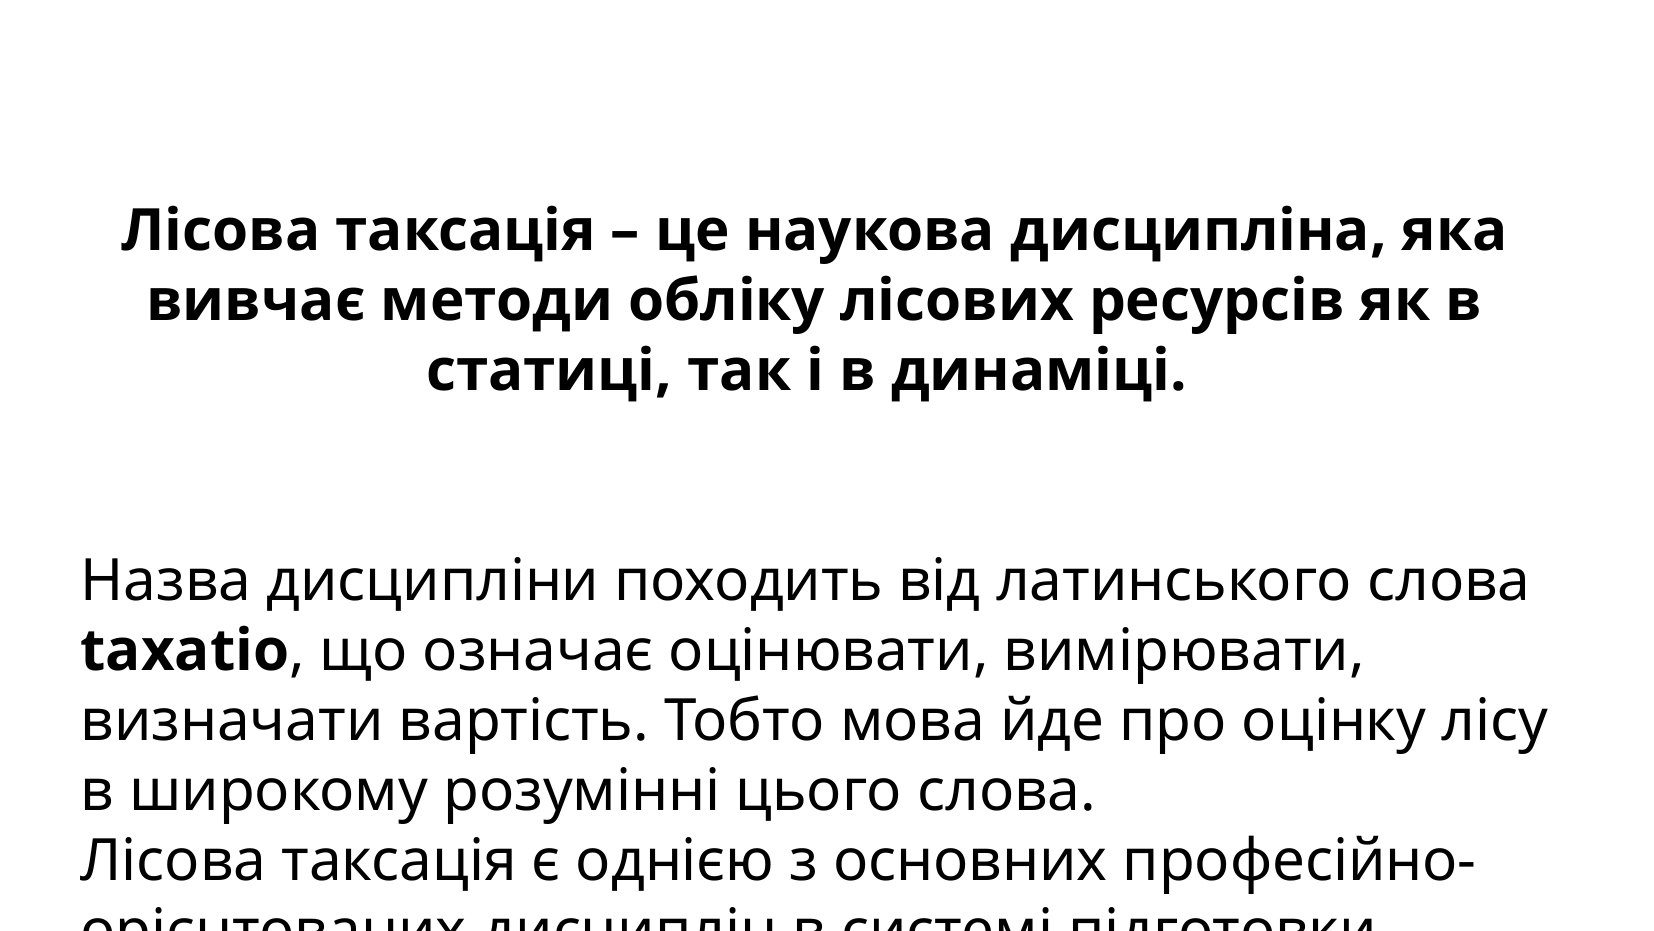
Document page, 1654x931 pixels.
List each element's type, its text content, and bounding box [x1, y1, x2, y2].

text_box Лісова таксація – це наукова дисципліна, яка вивчає методи обліку лісових ресурсів як в статиці, так і в динаміці. Назва дисципліни походить від латинського слова taxatio, що означає оцінювати, вимірювати, визначати вартість. Тобто мова йде про оцінку лісу в широкому розумінні цього слова. Лісова таксація є однією з основних професійно-орієнтованих дисциплін в системі підготовки фахівців лісового господарства. [66, 185, 1605, 931]
